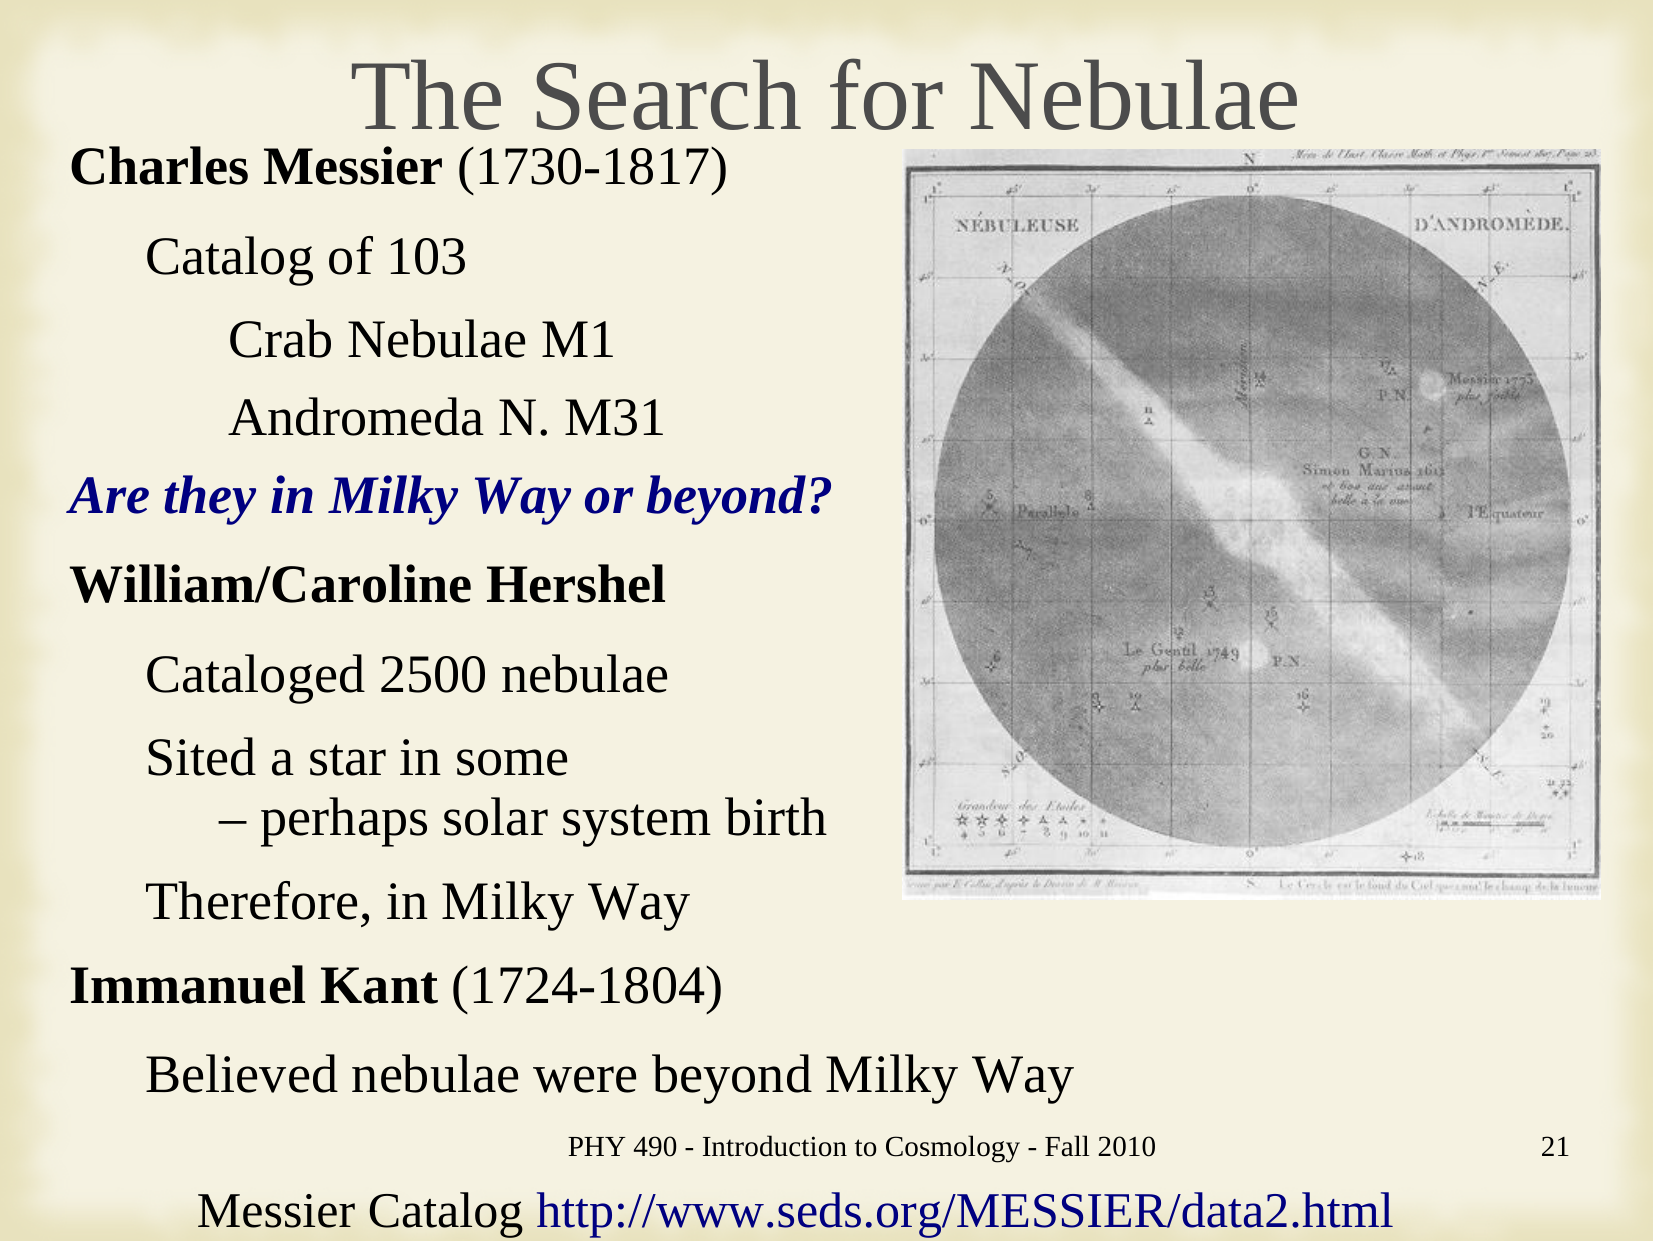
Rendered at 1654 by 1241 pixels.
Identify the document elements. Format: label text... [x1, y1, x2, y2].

title The Search for Nebulae [82, 0, 1571, 149]
list Charles Messier (1730-1817) Catalog of 103 Crab Nebulae M1 Andromeda N. M31 Are they in Milky Way or beyond? William/Caroline Hershel Cataloged 2500 nebulae Sited a star in some – perhaps solar system birth Therefore, in Milky Way Immanuel Kant (1724-1804) Believed nebulae were beyond Milky Way [51, 136, 1547, 1118]
picture [0, 0, 1653, 1241]
text_box Messier Catalog http://www.seds.org/MESSIER/data2.html [179, 1183, 1490, 1240]
